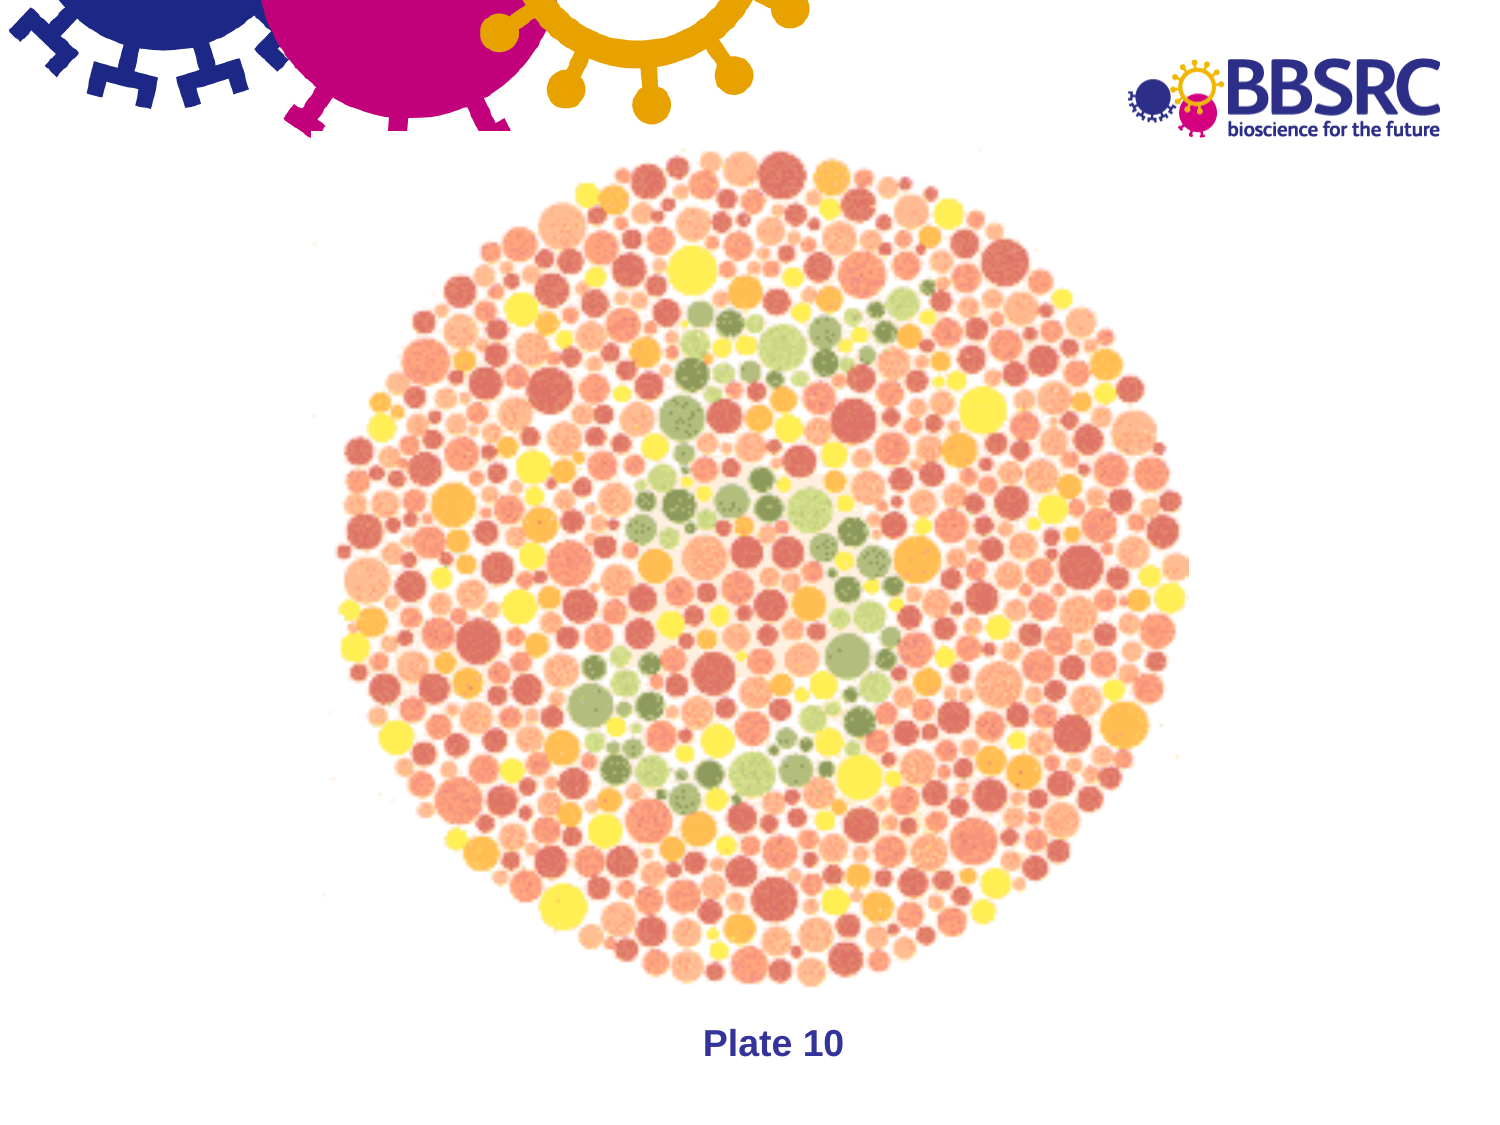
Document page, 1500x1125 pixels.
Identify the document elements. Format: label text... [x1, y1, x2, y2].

picture [311, 131, 1189, 994]
text_box Plate 10 [454, 1011, 1093, 1072]
